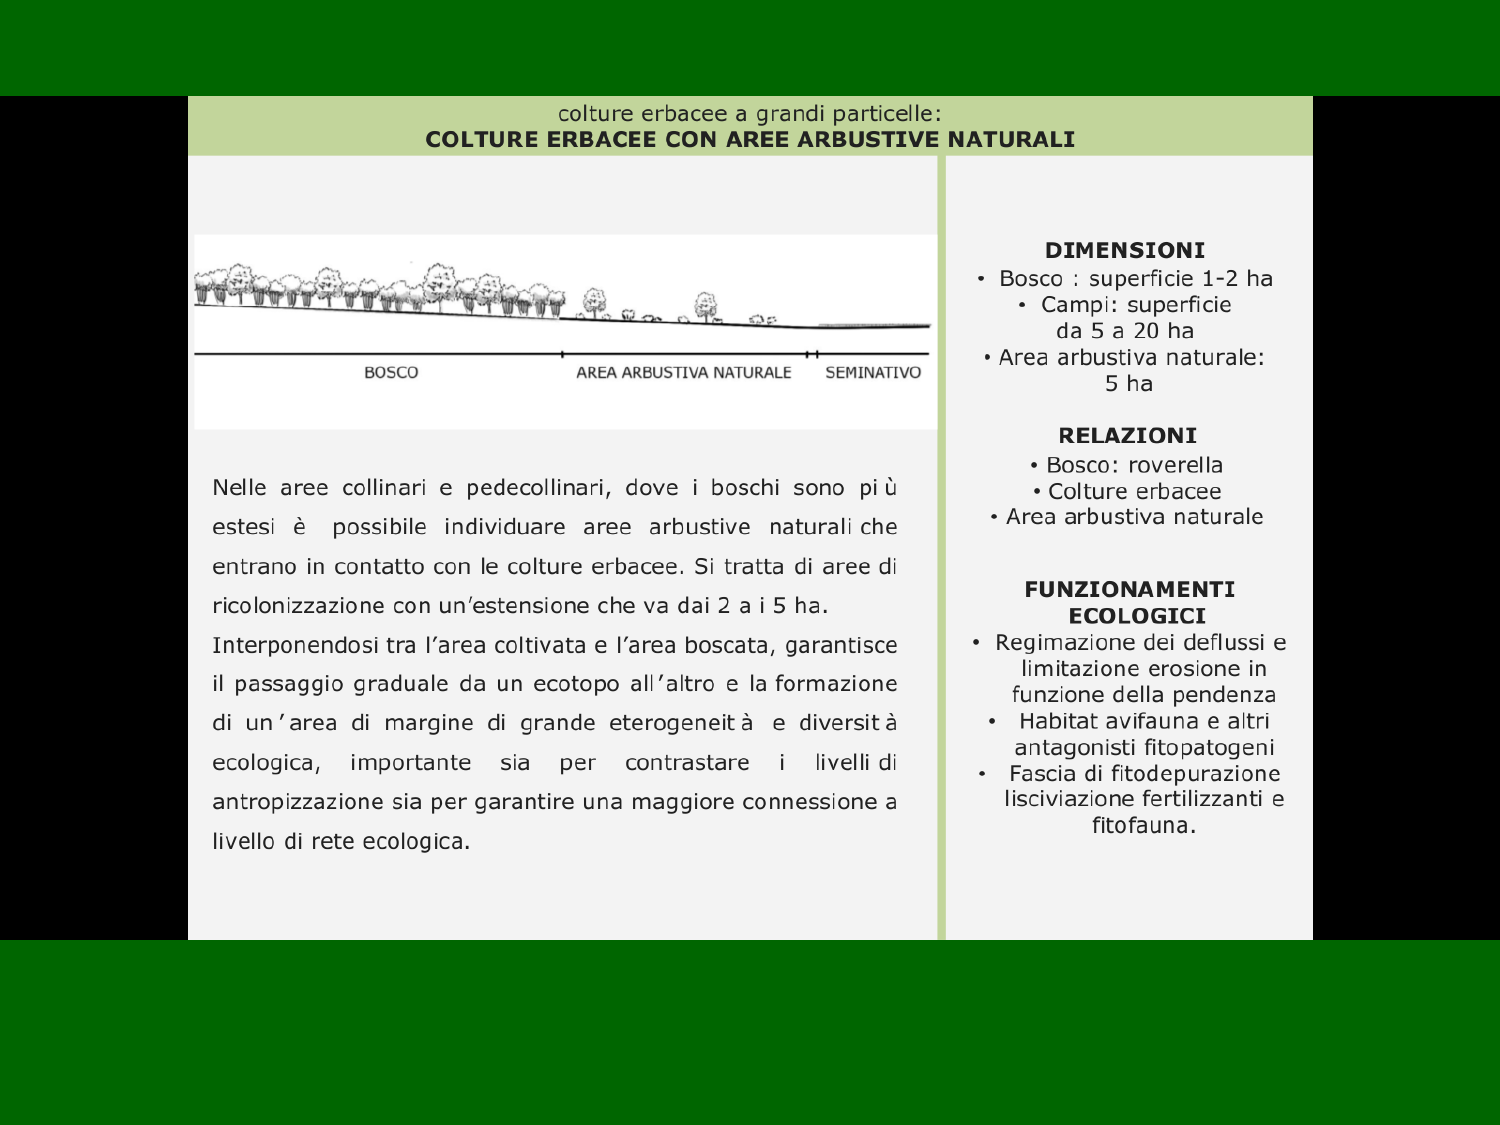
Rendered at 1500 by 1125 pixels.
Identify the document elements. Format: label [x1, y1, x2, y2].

picture [0, 96, 1500, 940]
